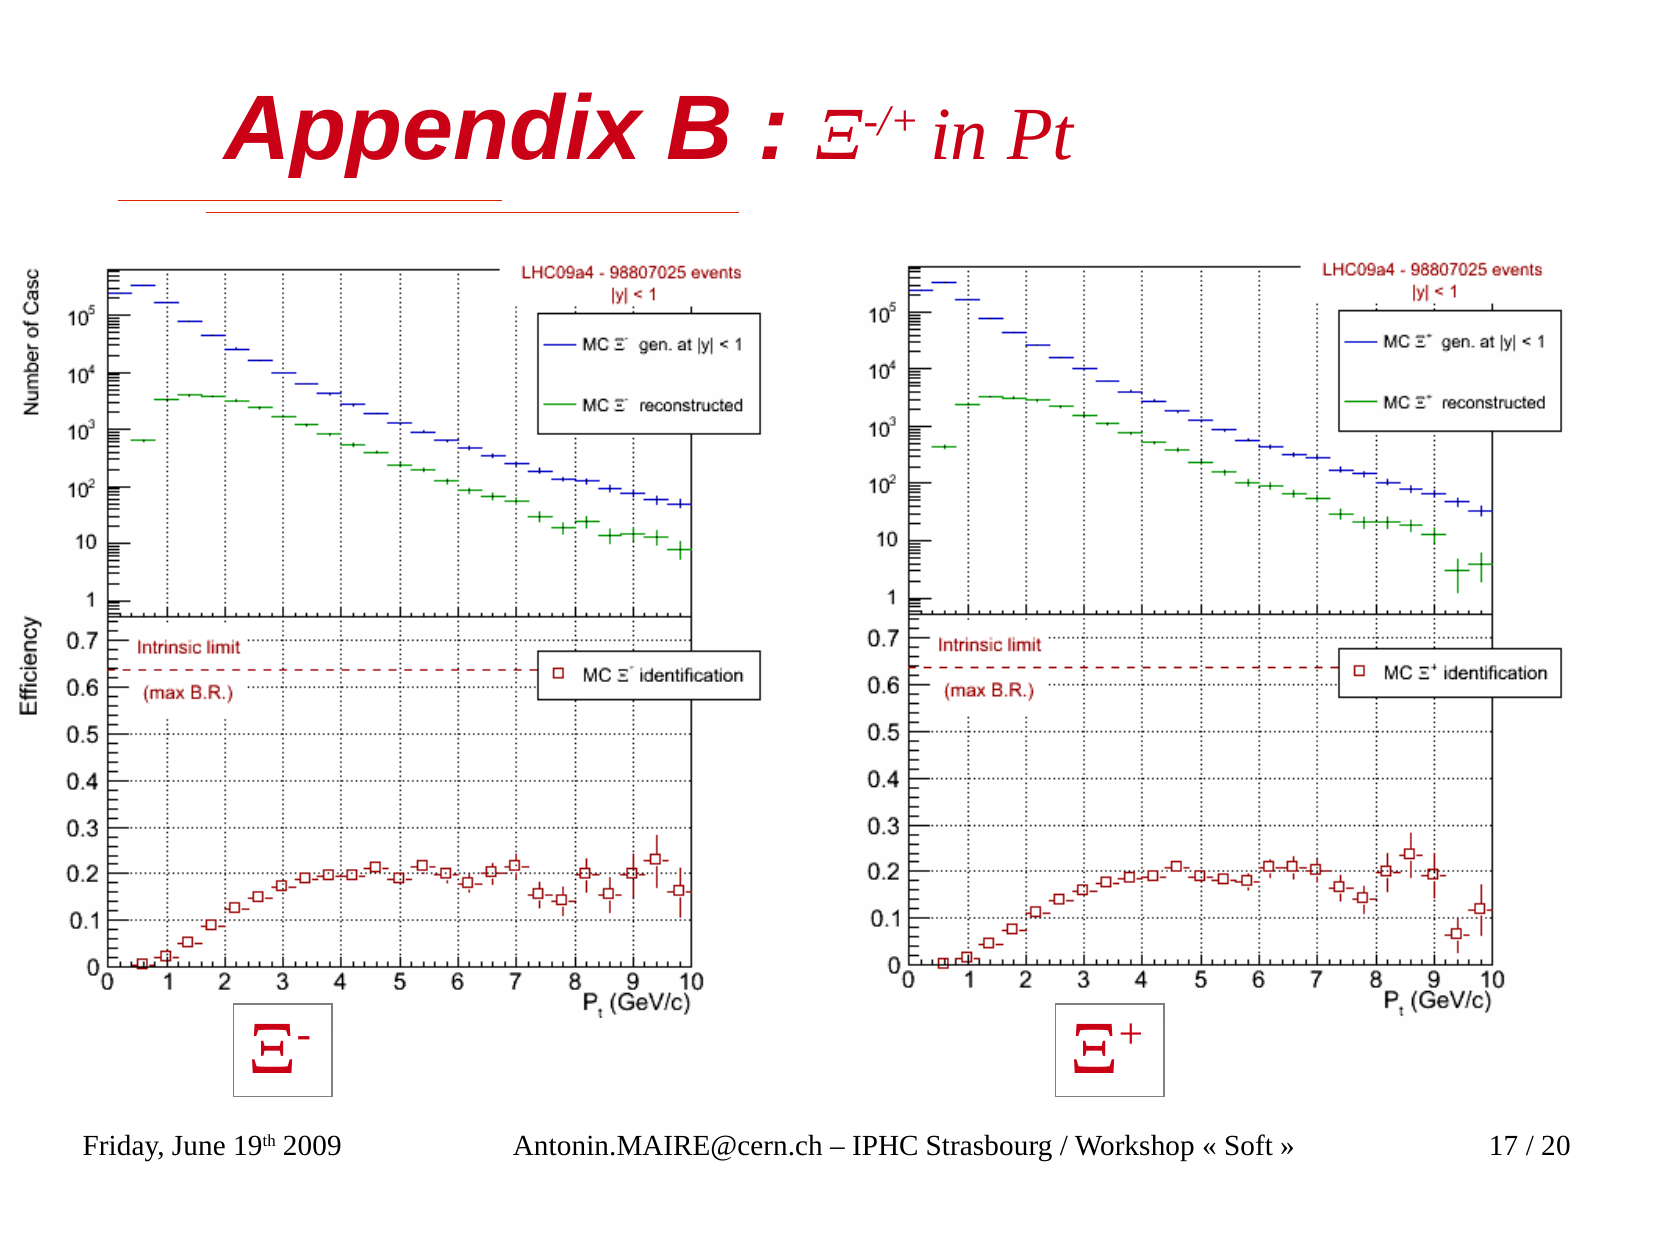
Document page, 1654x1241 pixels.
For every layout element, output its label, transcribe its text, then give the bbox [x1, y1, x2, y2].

picture [1, 251, 1654, 1030]
text_box Ξ+ [1055, 1003, 1164, 1097]
text_box Ξ- [233, 1003, 333, 1097]
title Appendix B : Ξ-/+ in Pt [76, 49, 1565, 207]
